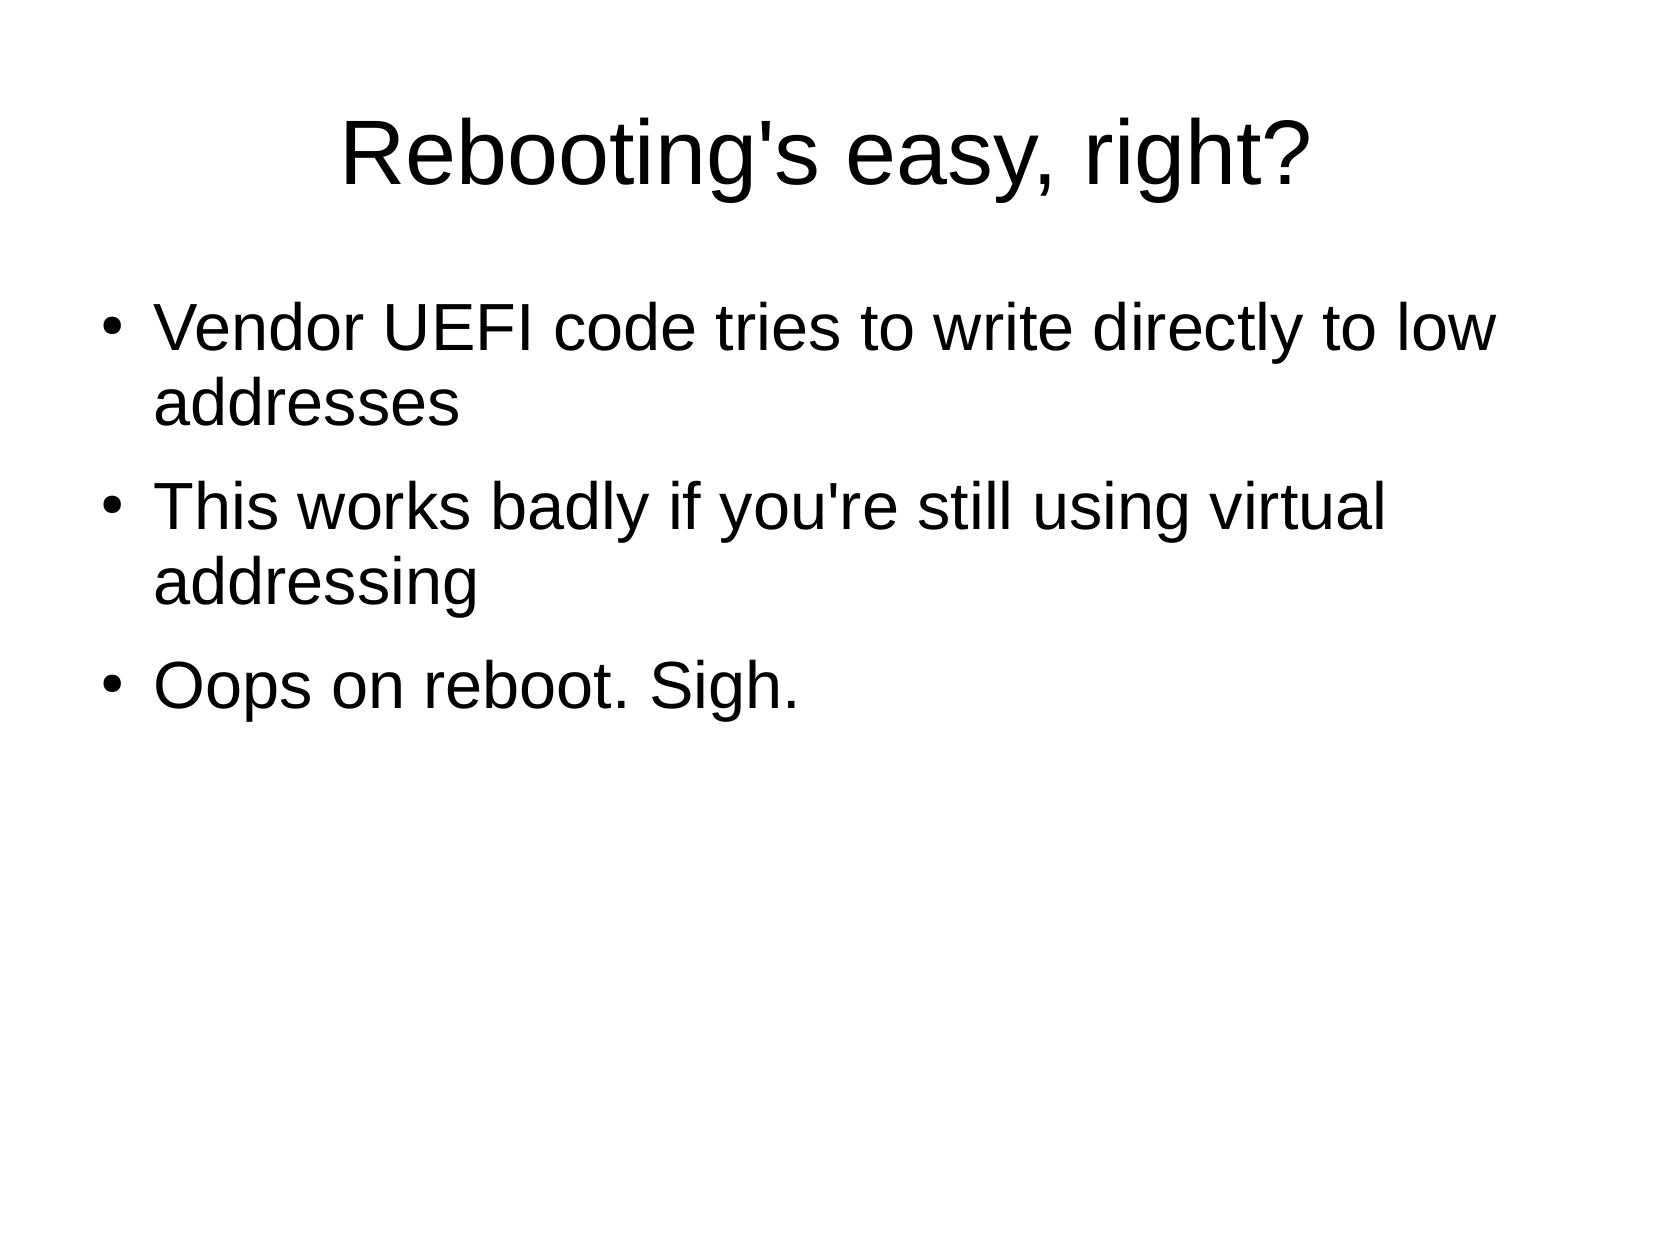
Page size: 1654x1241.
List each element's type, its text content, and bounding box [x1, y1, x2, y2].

title Rebooting's easy, right? [82, 49, 1571, 257]
list Vendor UEFI code tries to write directly to low addresses This works badly if you're still using virtual addressing Oops on reboot. Sigh. [82, 290, 1571, 1109]
